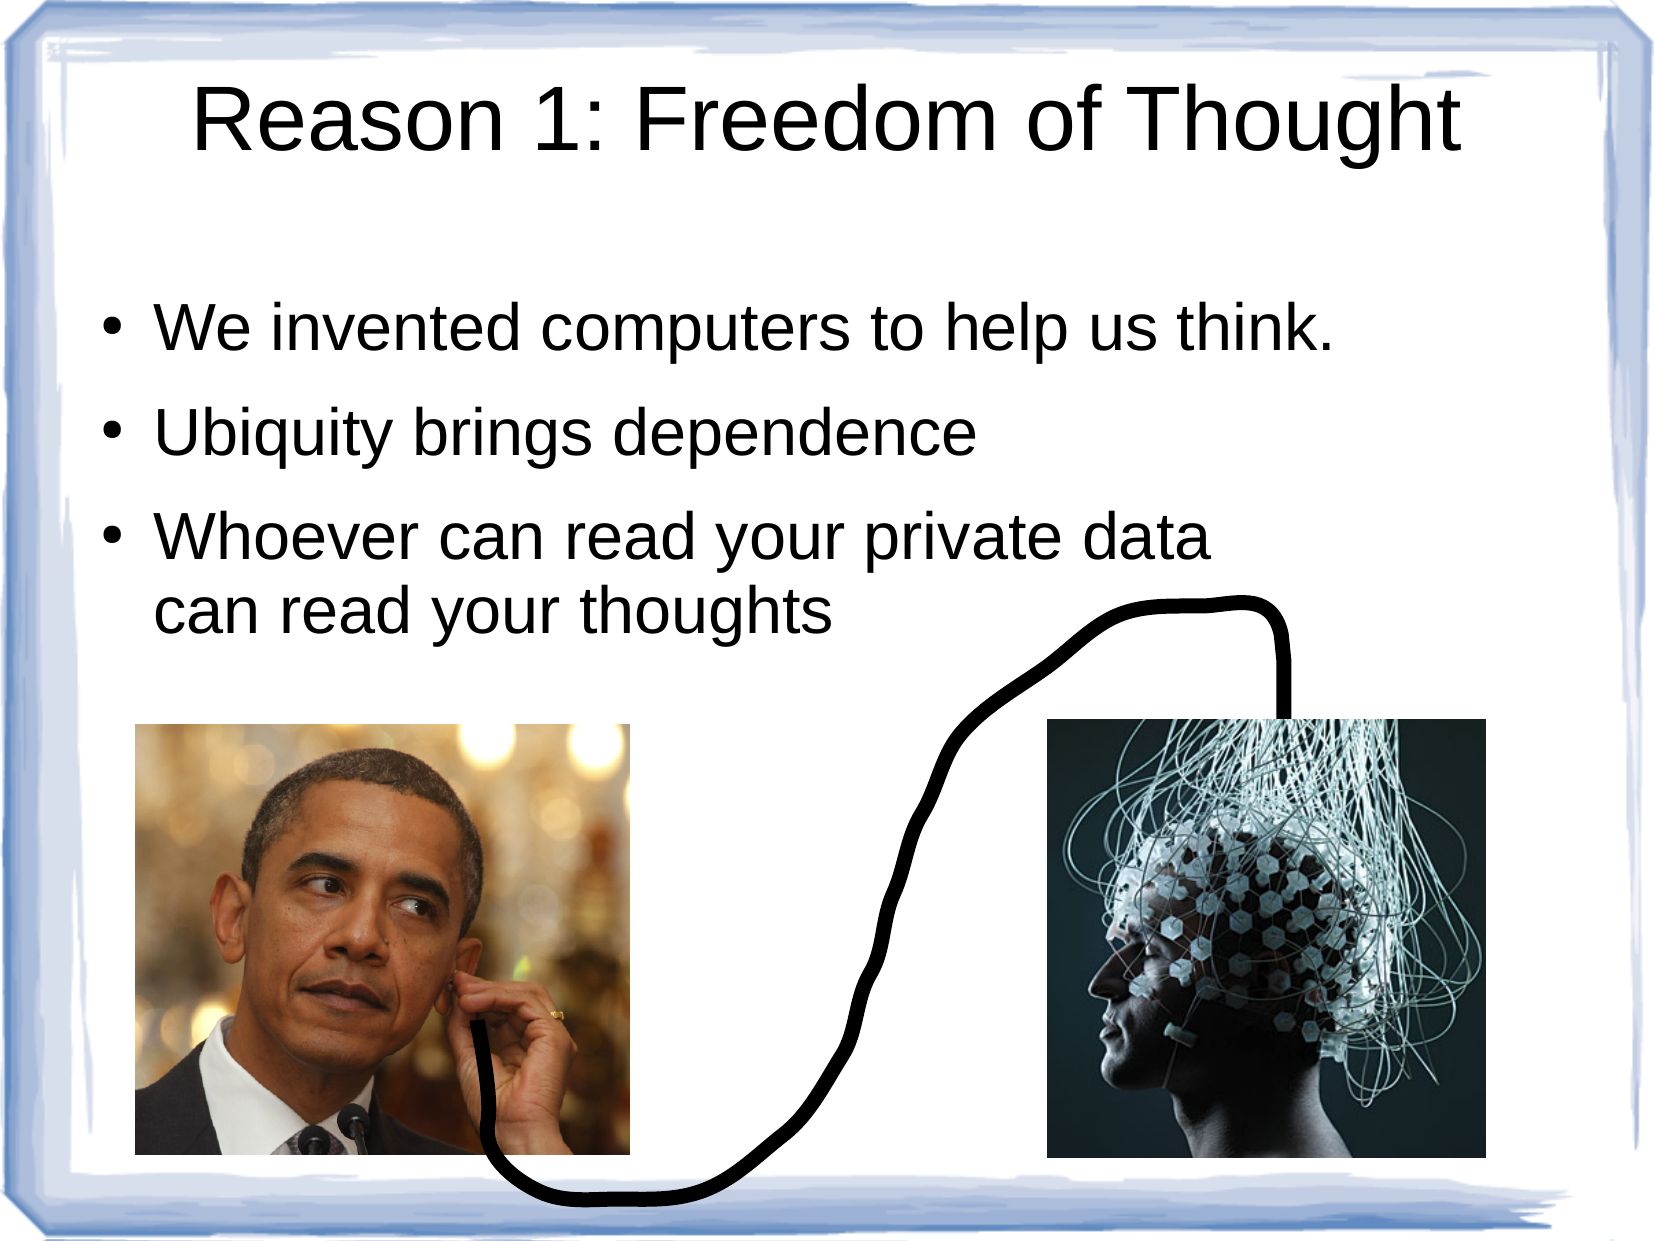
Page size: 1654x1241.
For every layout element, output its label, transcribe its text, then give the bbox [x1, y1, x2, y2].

list We invented computers to help us think. Ubiquity brings dependence Whoever can read your private data can read your thoughts [819, 611, 1276, 1109]
title Reason 1: Freedom of Thought [82, 15, 1571, 223]
picture [0, 0, 1654, 1241]
list We invented computers to help us think. Ubiquity brings dependence Whoever can read your private data can read your thoughts [82, 290, 1571, 1109]
